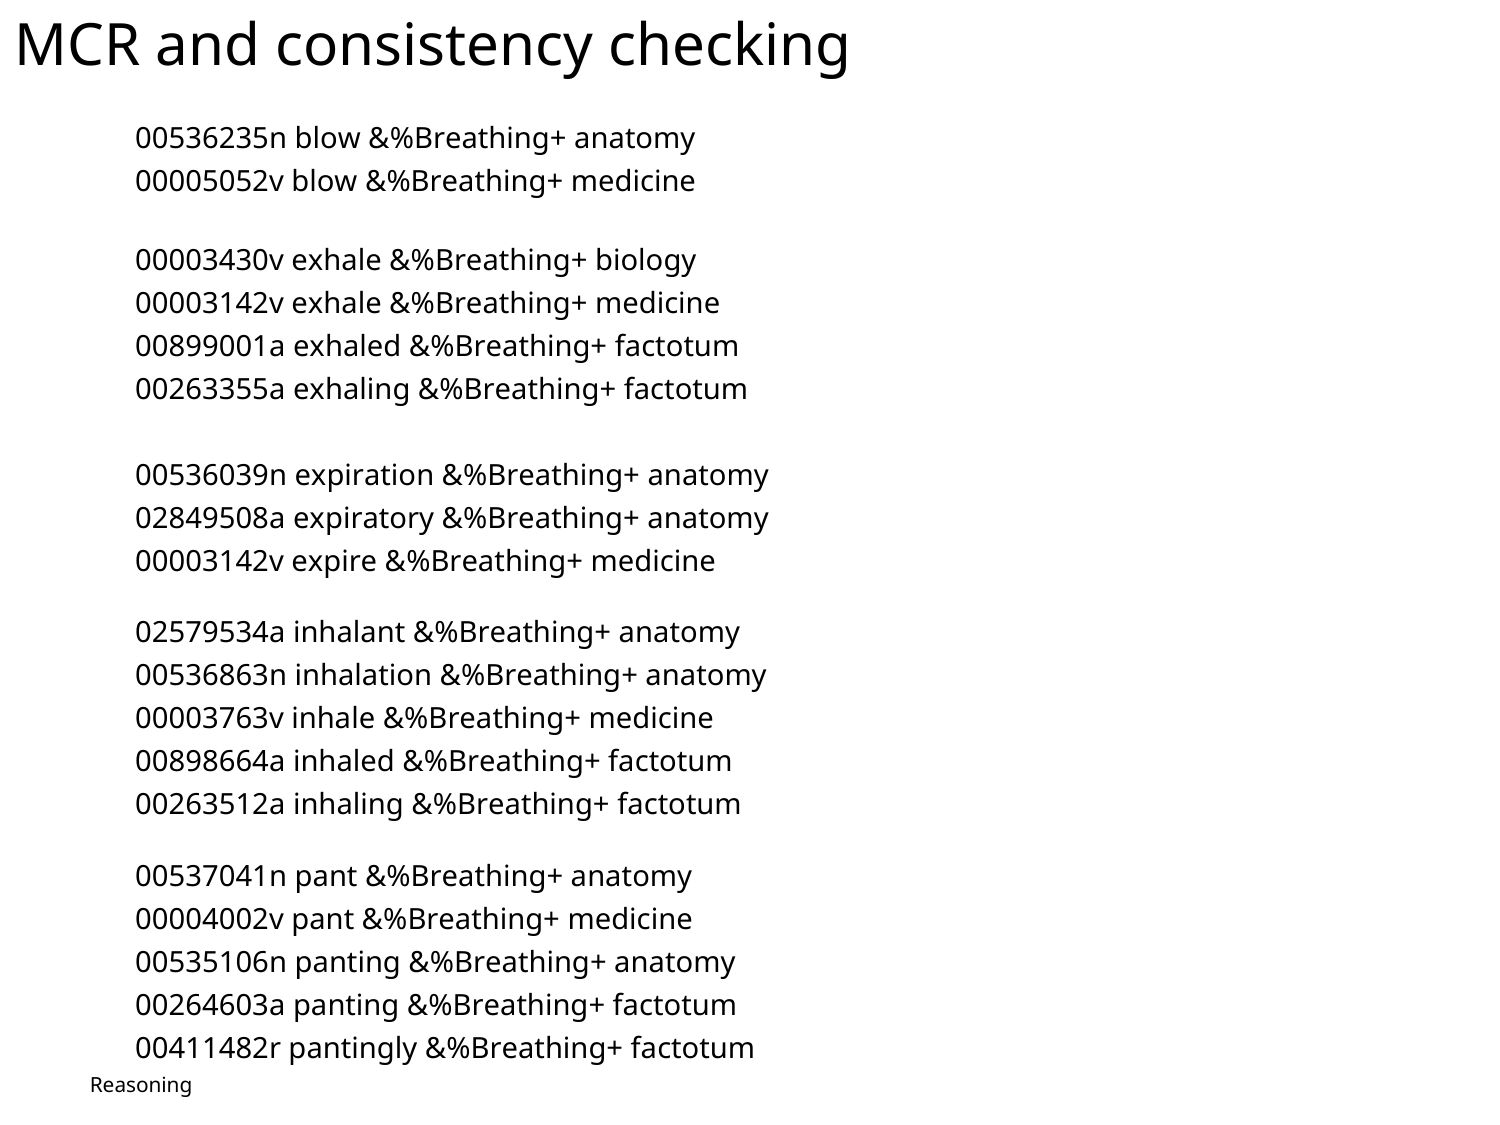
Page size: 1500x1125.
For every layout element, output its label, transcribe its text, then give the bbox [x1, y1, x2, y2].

title MCR and consistency checking [0, 0, 1500, 86]
list 00536235n blow &%Breathing+ anatomy 00005052v blow &%Breathing+ medicine 00003430v exhale &%Breathing+ biology 00003142v exhale &%Breathing+ medicine 00899001a exhaled &%Breathing+ factotum 00263355a exhaling &%Breathing+ factotum 00536039n expiration &%Breathing+ anatomy 02849508a expiratory &%Breathing+ anatomy 00003142v expire &%Breathing+ medicine 02579534a inhalant &%Breathing+ anatomy 00536863n inhalation &%Breathing+ anatomy 00003763v inhale &%Breathing+ medicine 00898664a inhaled &%Breathing+ factotum 00263512a inhaling &%Breathing+ factotum 00537041n pant &%Breathing+ anatomy 00004002v pant &%Breathing+ medicine 00535106n panting &%Breathing+ anatomy 00264603a panting &%Breathing+ factotum 00411482r pantingly &%Breathing+ factotum ... [75, 112, 1438, 1045]
